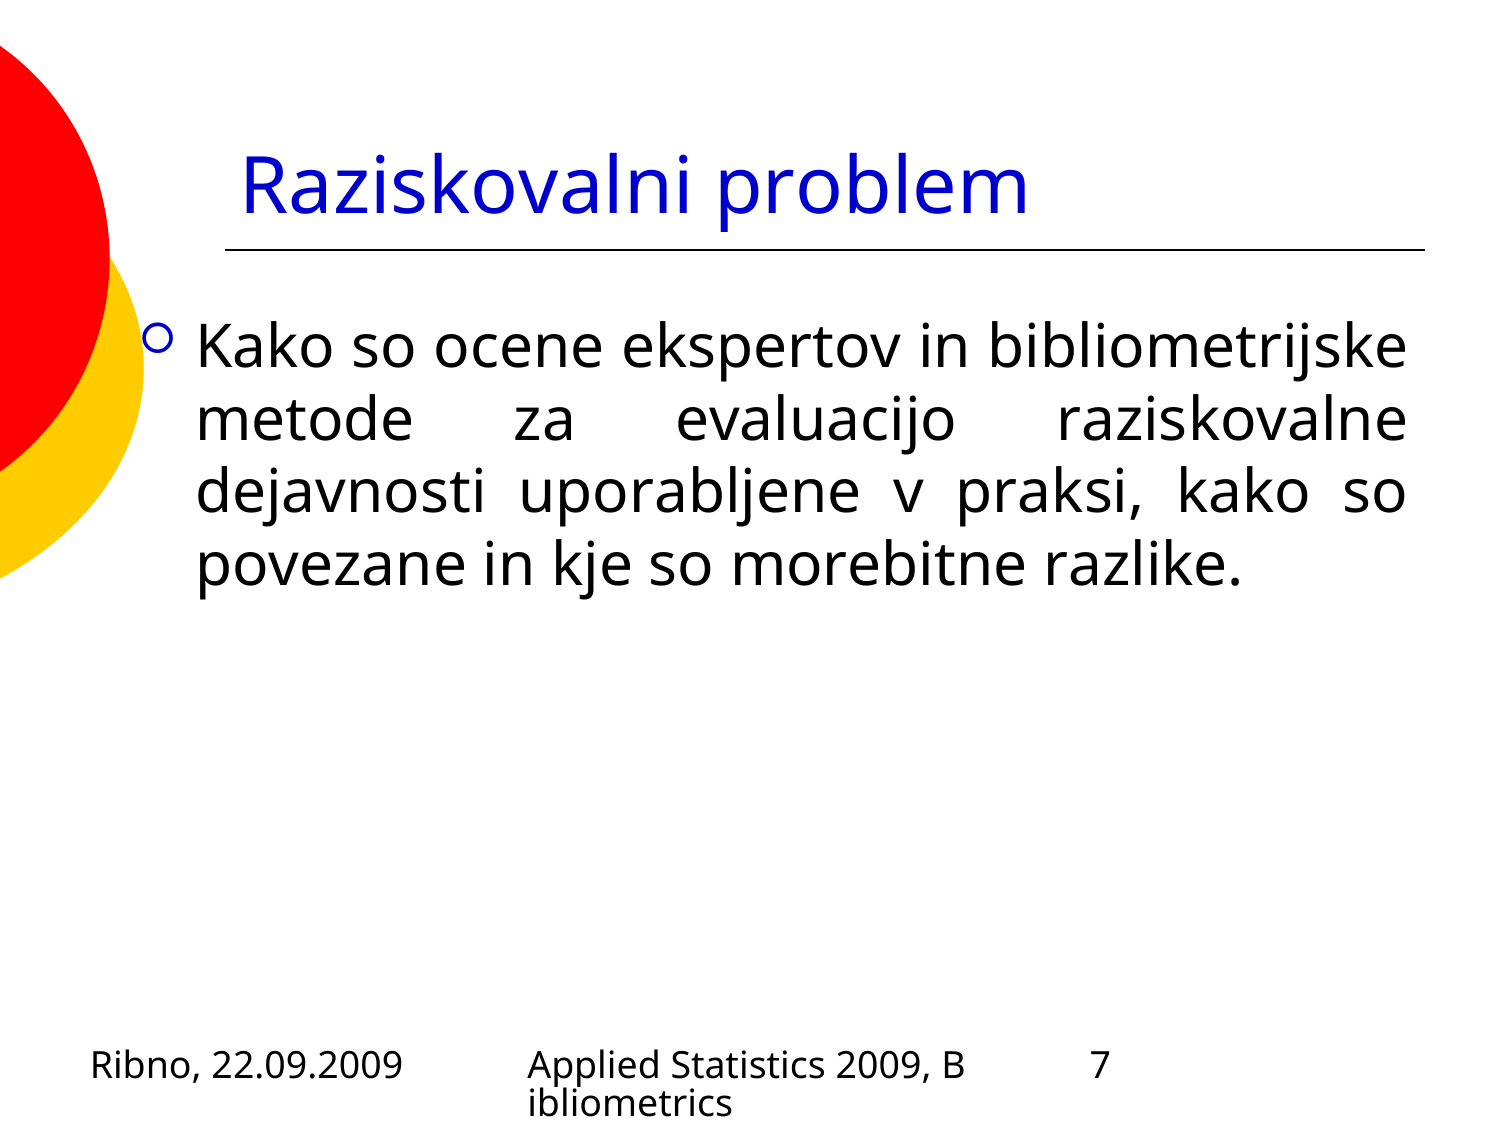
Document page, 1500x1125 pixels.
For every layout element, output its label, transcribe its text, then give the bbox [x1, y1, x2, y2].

list Kako so ocene ekspertov in bibliometrijske metode za evaluacijo raziskovalne dejavnosti uporabljene v praksi, kako so povezane in kje so morebitne razlike. [123, 299, 1425, 975]
title Raziskovalni problem [224, 49, 1425, 237]
